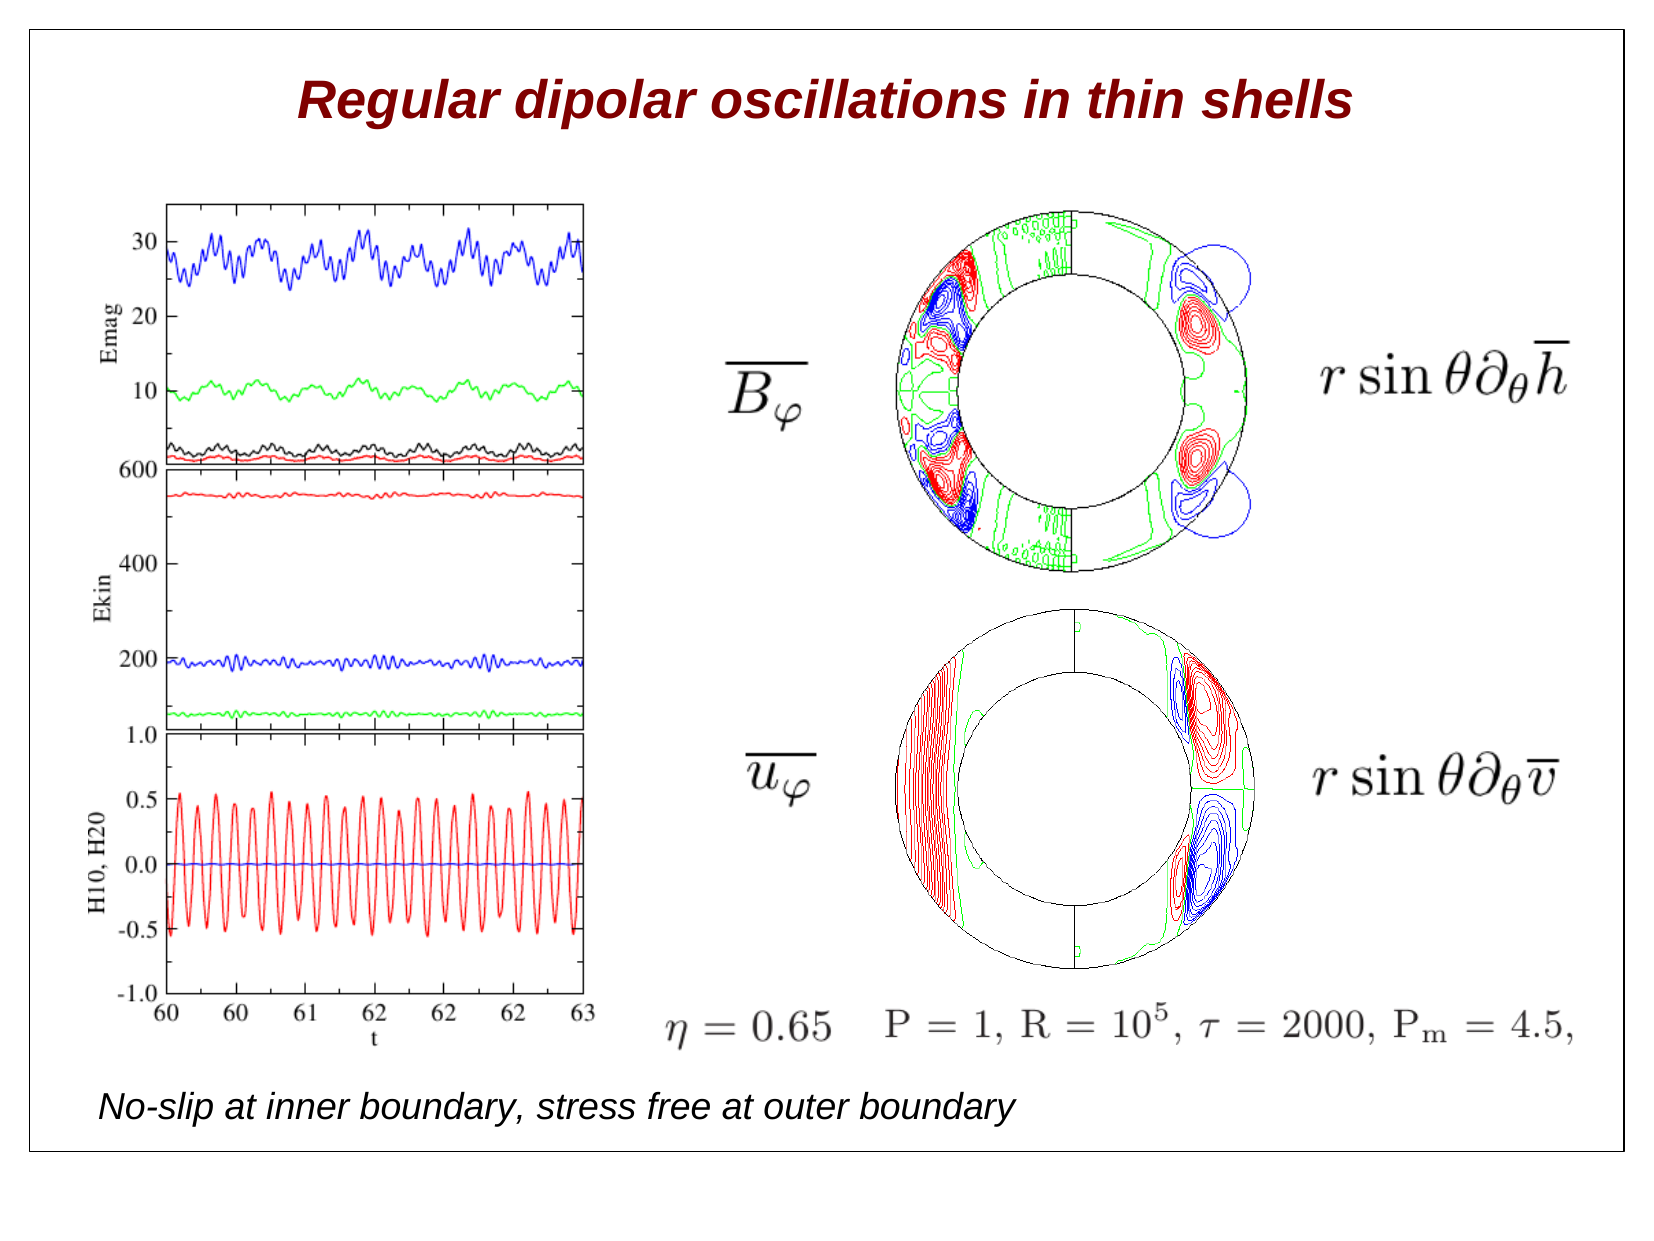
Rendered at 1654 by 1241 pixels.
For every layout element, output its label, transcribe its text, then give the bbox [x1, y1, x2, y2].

text_box No-slip at inner boundary, stress free at outer boundary [70, 1074, 1018, 1132]
picture [870, 992, 1580, 1054]
picture [655, 999, 841, 1059]
text_box Regular dipolar oscillations in thin shells [282, 56, 1371, 133]
picture [732, 744, 829, 812]
picture [1299, 750, 1575, 810]
picture [713, 133, 1584, 978]
picture [88, 197, 602, 1054]
